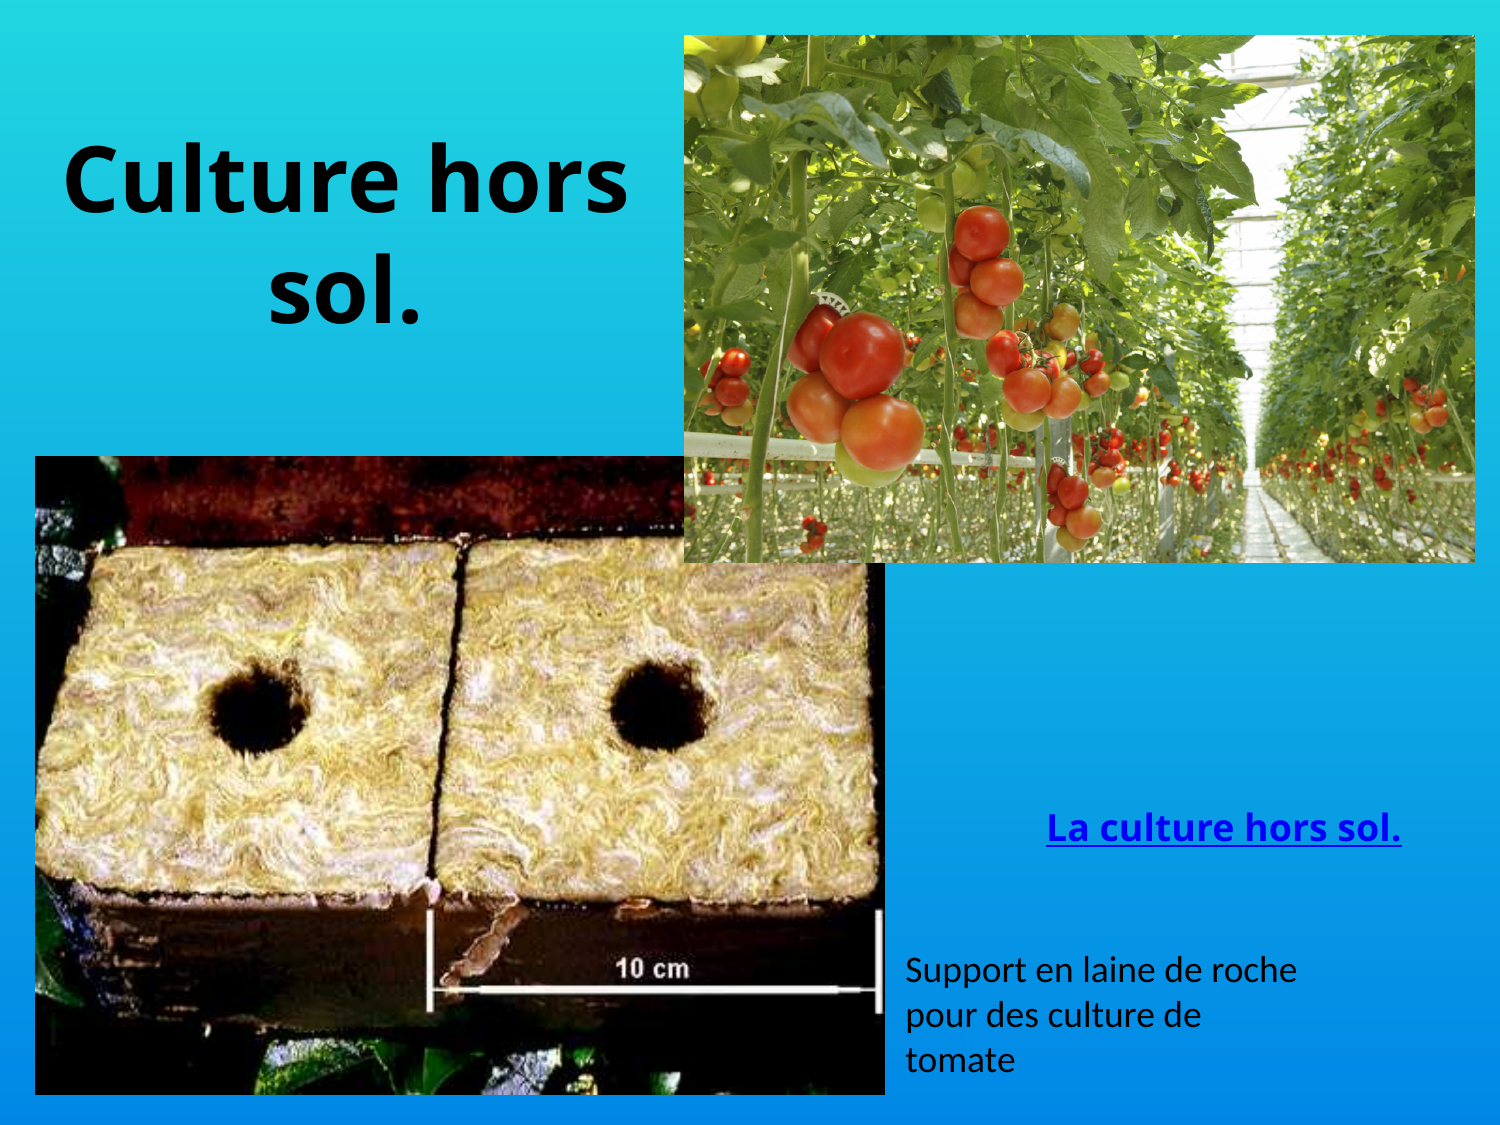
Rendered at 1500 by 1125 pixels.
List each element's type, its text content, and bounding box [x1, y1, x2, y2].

picture [0, 35, 1500, 1095]
text_box La culture hors sol. [1031, 796, 1477, 863]
text_box Support en laine de roche pour des culture de tomate [890, 937, 1316, 1088]
title Culture hors sol. [35, 82, 657, 381]
